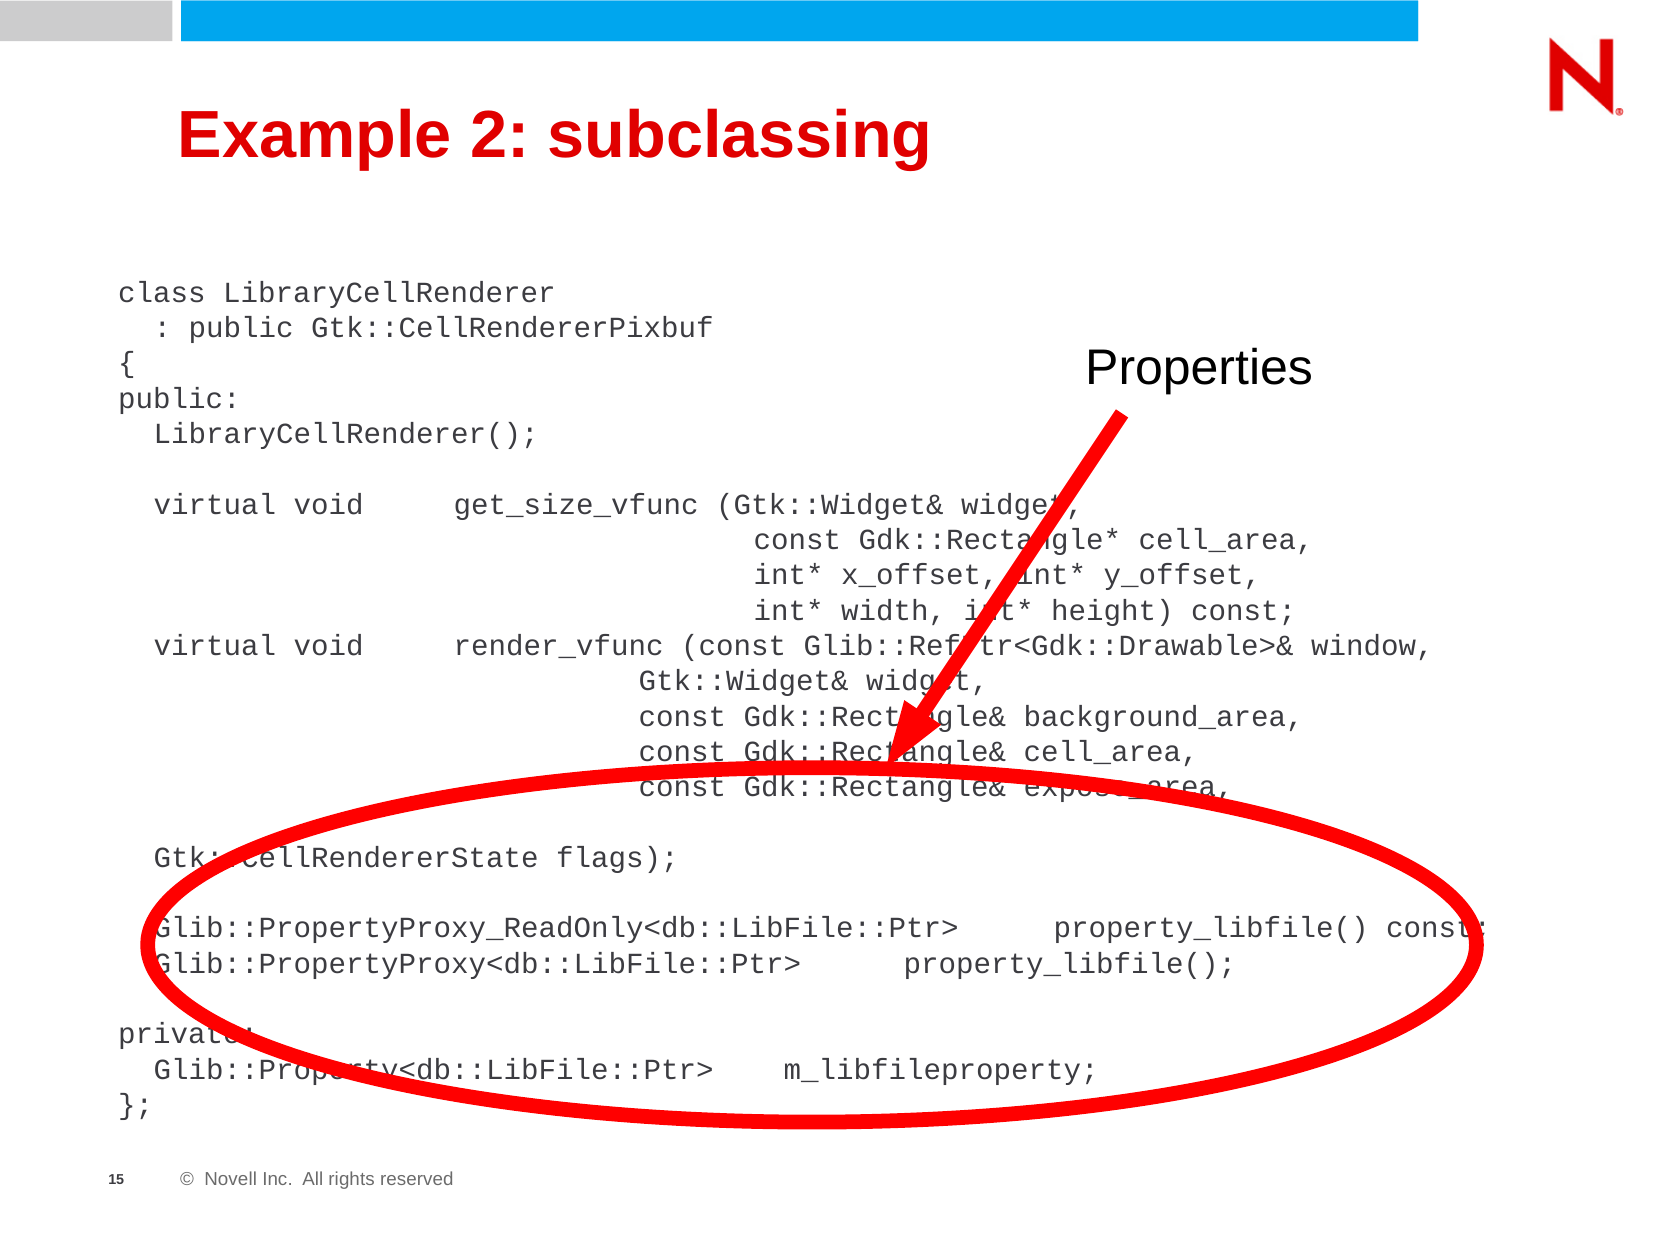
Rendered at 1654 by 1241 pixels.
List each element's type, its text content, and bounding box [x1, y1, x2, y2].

text_box Properties [1062, 324, 1536, 411]
subtitle class LibraryCellRenderer : public Gtk::CellRendererPixbuf { public: LibraryCellRenderer(); virtual void get_size_vfunc (Gtk::Widget& widget, const Gdk::Rectangle* cell_area, int* x_offset, int* y_offset, int* width, int* height) const; virtual void render_vfunc (const Glib::RefPtr<Gdk::Drawable>& window, Gtk::Widget& widget, const Gdk::Rectangle& background_area, const Gdk::Rectangle& cell_area, const Gdk::Rectangle& expose_area, Gtk::CellRendererState flags); Glib::PropertyProxy_ReadOnly<db::LibFile::Ptr> property_libfile() const; Glib::PropertyProxy<db::LibFile::Ptr> property_libfile(); private: Glib::Property<db::LibFile::Ptr> m_libfileproperty; }; [156, 776, 1468, 1114]
subtitle class LibraryCellRenderer : public Gtk::CellRendererPixbuf { public: LibraryCellRenderer(); virtual void get_size_vfunc (Gtk::Widget& widget, const Gdk::Rectangle* cell_area, int* x_offset, int* y_offset, int* width, int* height) const; virtual void render_vfunc (const Glib::RefPtr<Gdk::Drawable>& window, Gtk::Widget& widget, const Gdk::Rectangle& background_area, const Gdk::Rectangle& cell_area, const Gdk::Rectangle& expose_area, Gtk::CellRendererState flags); Glib::PropertyProxy_ReadOnly<db::LibFile::Ptr> property_libfile() const; Glib::PropertyProxy<db::LibFile::Ptr> property_libfile(); private: Glib::Property<db::LibFile::Ptr> m_libfileproperty; }; [82, 276, 1571, 1123]
title Example 2: subclassing [177, 46, 1525, 226]
picture [1547, 35, 1624, 117]
